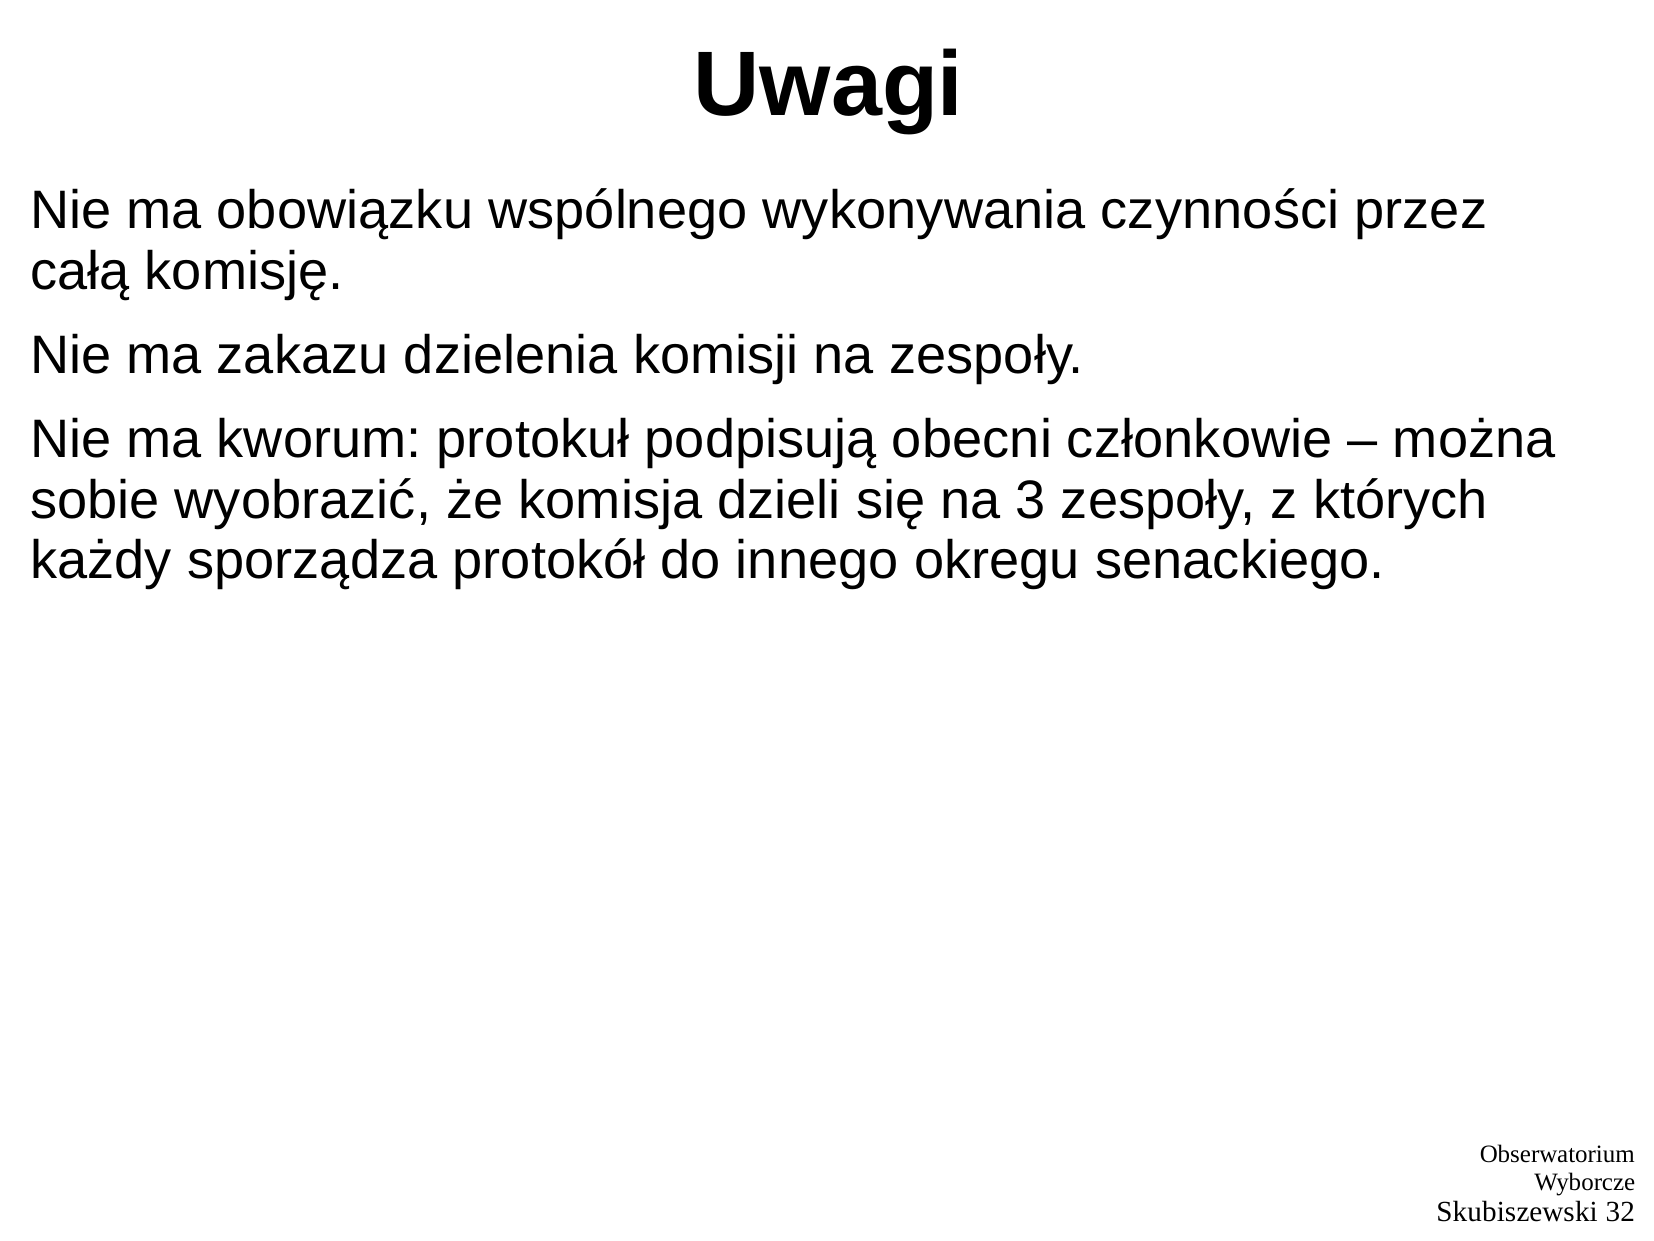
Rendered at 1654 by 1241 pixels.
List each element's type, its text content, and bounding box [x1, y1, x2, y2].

title Uwagi [84, 32, 1573, 180]
list Nie ma obowiązku wspólnego wykonywania czynności przez całą komisję. Nie ma zakazu dzielenia komisji na zespoły. Nie ma kworum: protokuł podpisują obecni członkowie – można sobie wyobrazić, że komisja dzieli się na 3 zespoły, z których każdy sporządza protokół do innego okregu senackiego. [30, 180, 1583, 1241]
